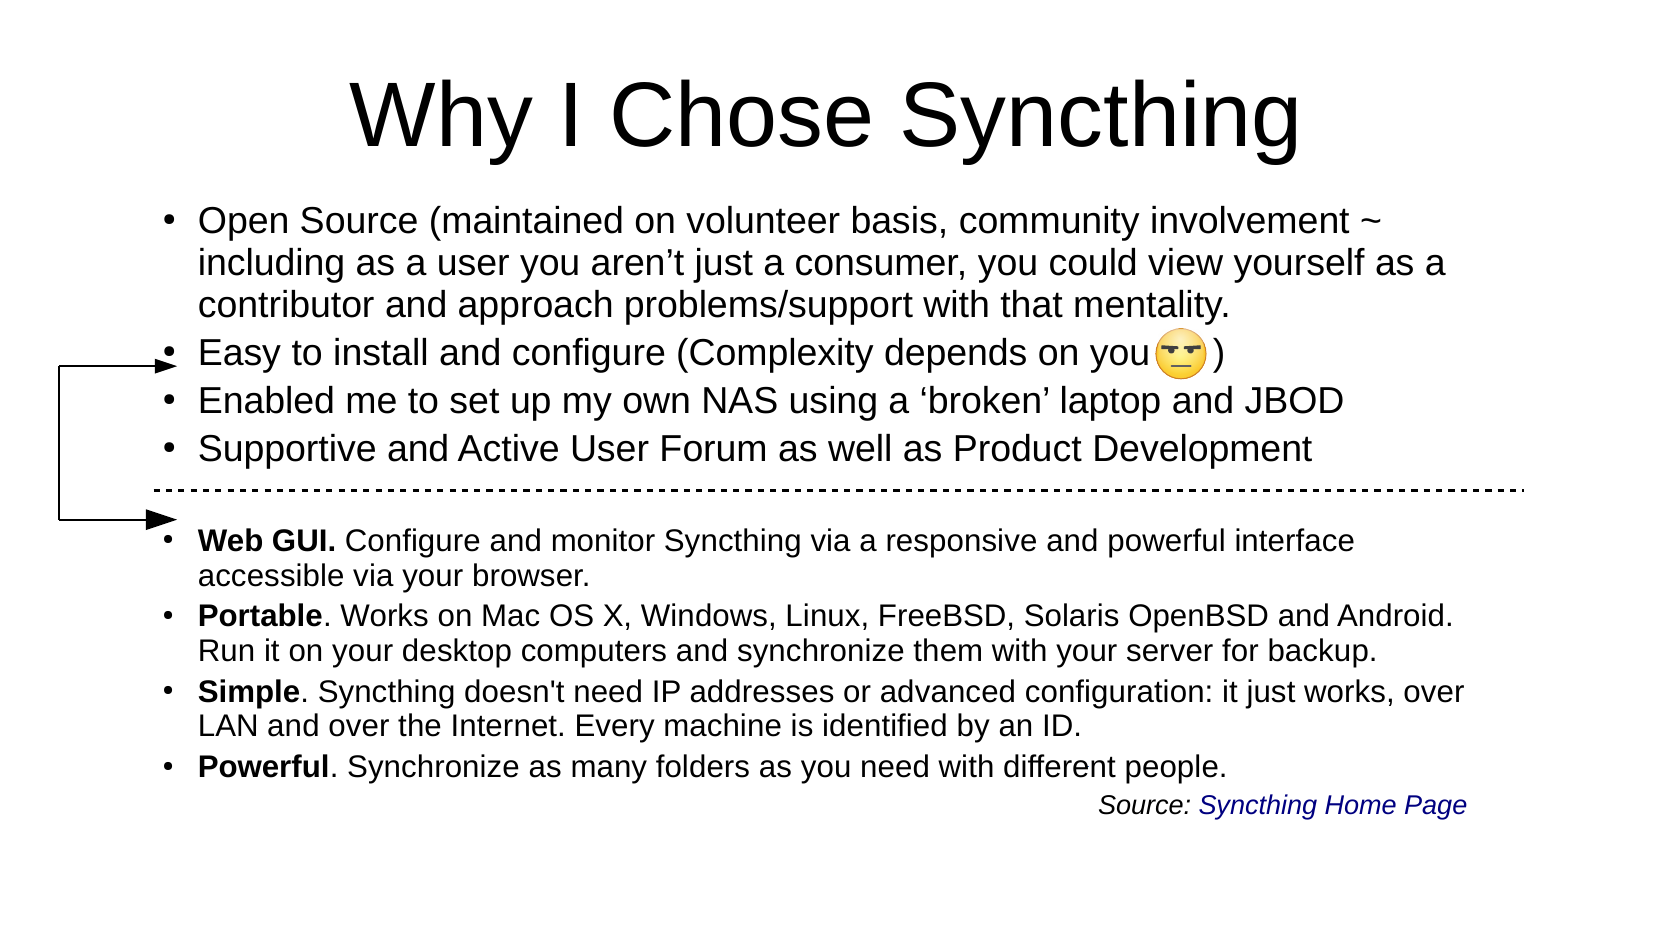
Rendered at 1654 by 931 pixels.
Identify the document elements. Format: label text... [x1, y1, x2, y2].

title Why I Chose Syncthing [82, 37, 1571, 193]
text_box Open Source (maintained on volunteer basis, community involvement ~ including as a user you aren’t just a consumer, you could view yourself as a contributor and approach problems/support with that mentality. Easy to install and configure (Complexity depends on you ) Enabled me to set up my own NAS using a ‘broken’ laptop and JBOD Supportive and Active User Forum as well as Product Development Web GUI. Configure and monitor Syncthing via a responsive and powerful interface accessible via your browser. Portable. Works on Mac OS X, Windows, Linux, FreeBSD, Solaris OpenBSD and Android. Run it on your desktop computers and synchronize them with your server for backup. Simple. Syncthing doesn't need IP addresses or advanced configuration: it just works, over LAN and over the Internet. Every machine is identified by an ID. Powerful. Synchronize as many folders as you need with different people. Source: Syncthing Home Page [147, 192, 1495, 828]
picture [1151, 324, 1212, 384]
